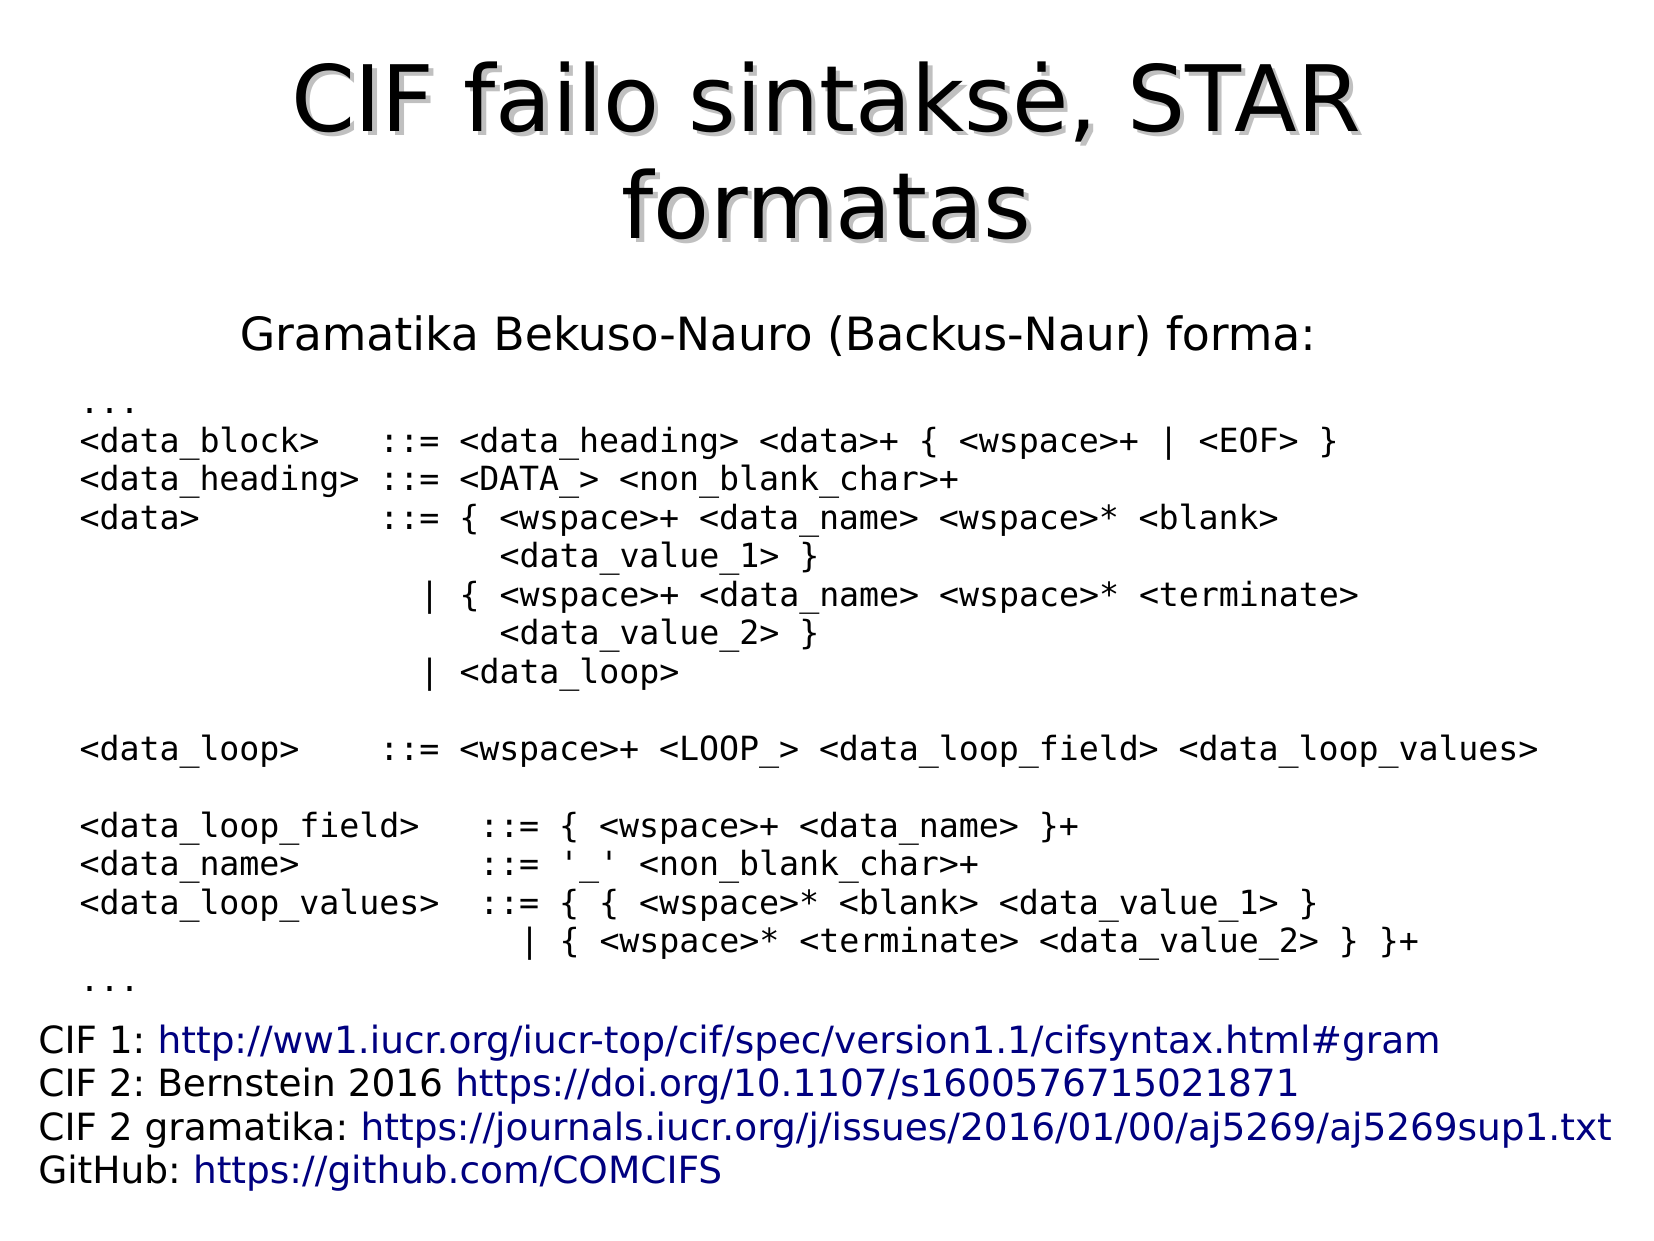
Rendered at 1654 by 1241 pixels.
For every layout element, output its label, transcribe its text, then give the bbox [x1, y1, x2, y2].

text_box Gramatika Bekuso-Nauro (Backus-Naur) forma: [225, 300, 1351, 369]
text_box CIF 1: http://ww1.iucr.org/iucr-top/cif/spec/version1.1/cifsyntax.html#gram CIF 2: Bernstein 2016 https://doi.org/10.1107/s1600576715021871 CIF 2 gramatika: https://journals.iucr.org/j/issues/2016/01/00/aj5269/aj5269sup1.txt GitHub: https://github.com/COMCIFS [23, 1011, 1638, 1201]
title CIF failo sintaksė, STAR formatas [82, 45, 1571, 261]
text_box ... <data_block> ::= <data_heading> <data>+ { <wspace>+ | <EOF> } <data_heading> ::= <DATA_> <non_blank_char>+ <data> ::= { <wspace>+ <data_name> <wspace>* <blank> <data_value_1> } | { <wspace>+ <data_name> <wspace>* <terminate> <data_value_2> } | <data_loop> <data_loop> ::= <wspace>+ <LOOP_> <data_loop_field> <data_loop_values> <data_loop_field> ::= { <wspace>+ <data_name> }+ <data_name> ::= '_' <non_blank_char>+ <data_loop_values> ::= { { <wspace>* <blank> <data_value_1> } | { <wspace>* <terminate> <data_value_2> } }+ ... [64, 375, 1576, 1007]
